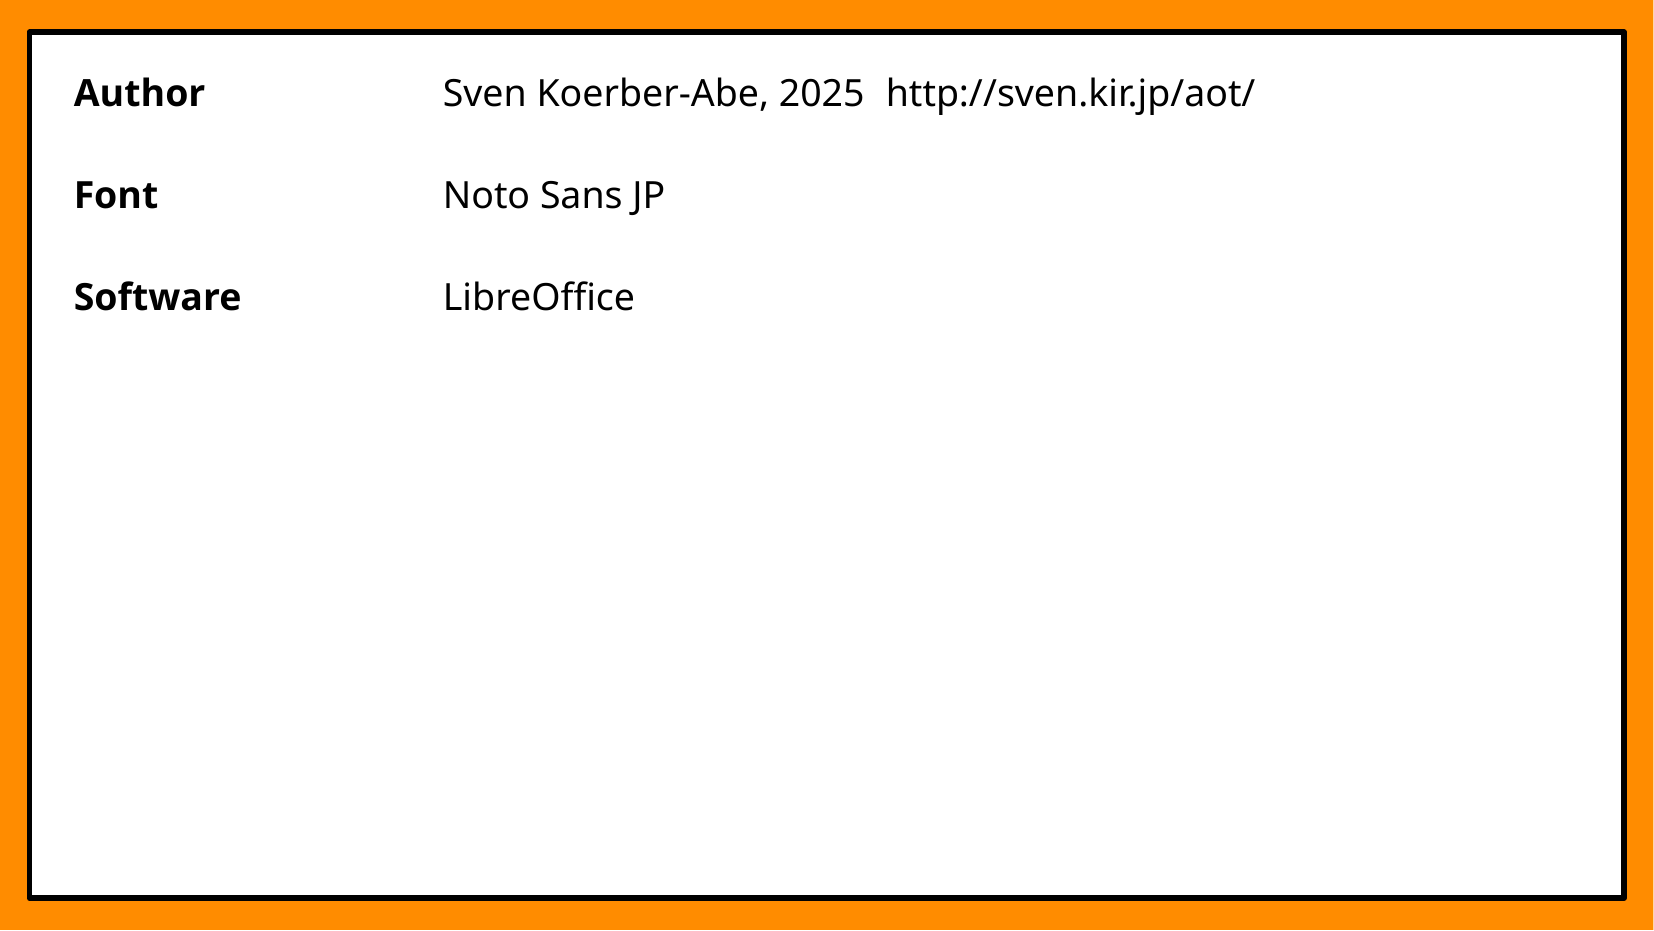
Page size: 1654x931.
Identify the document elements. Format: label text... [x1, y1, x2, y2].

text_box [29, 32, 1625, 898]
text_box Author Sven Koerber-Abe, 2025 http://sven.kir.jp/aot/ Font Noto Sans JP Software LibreOffice [59, 59, 1595, 426]
